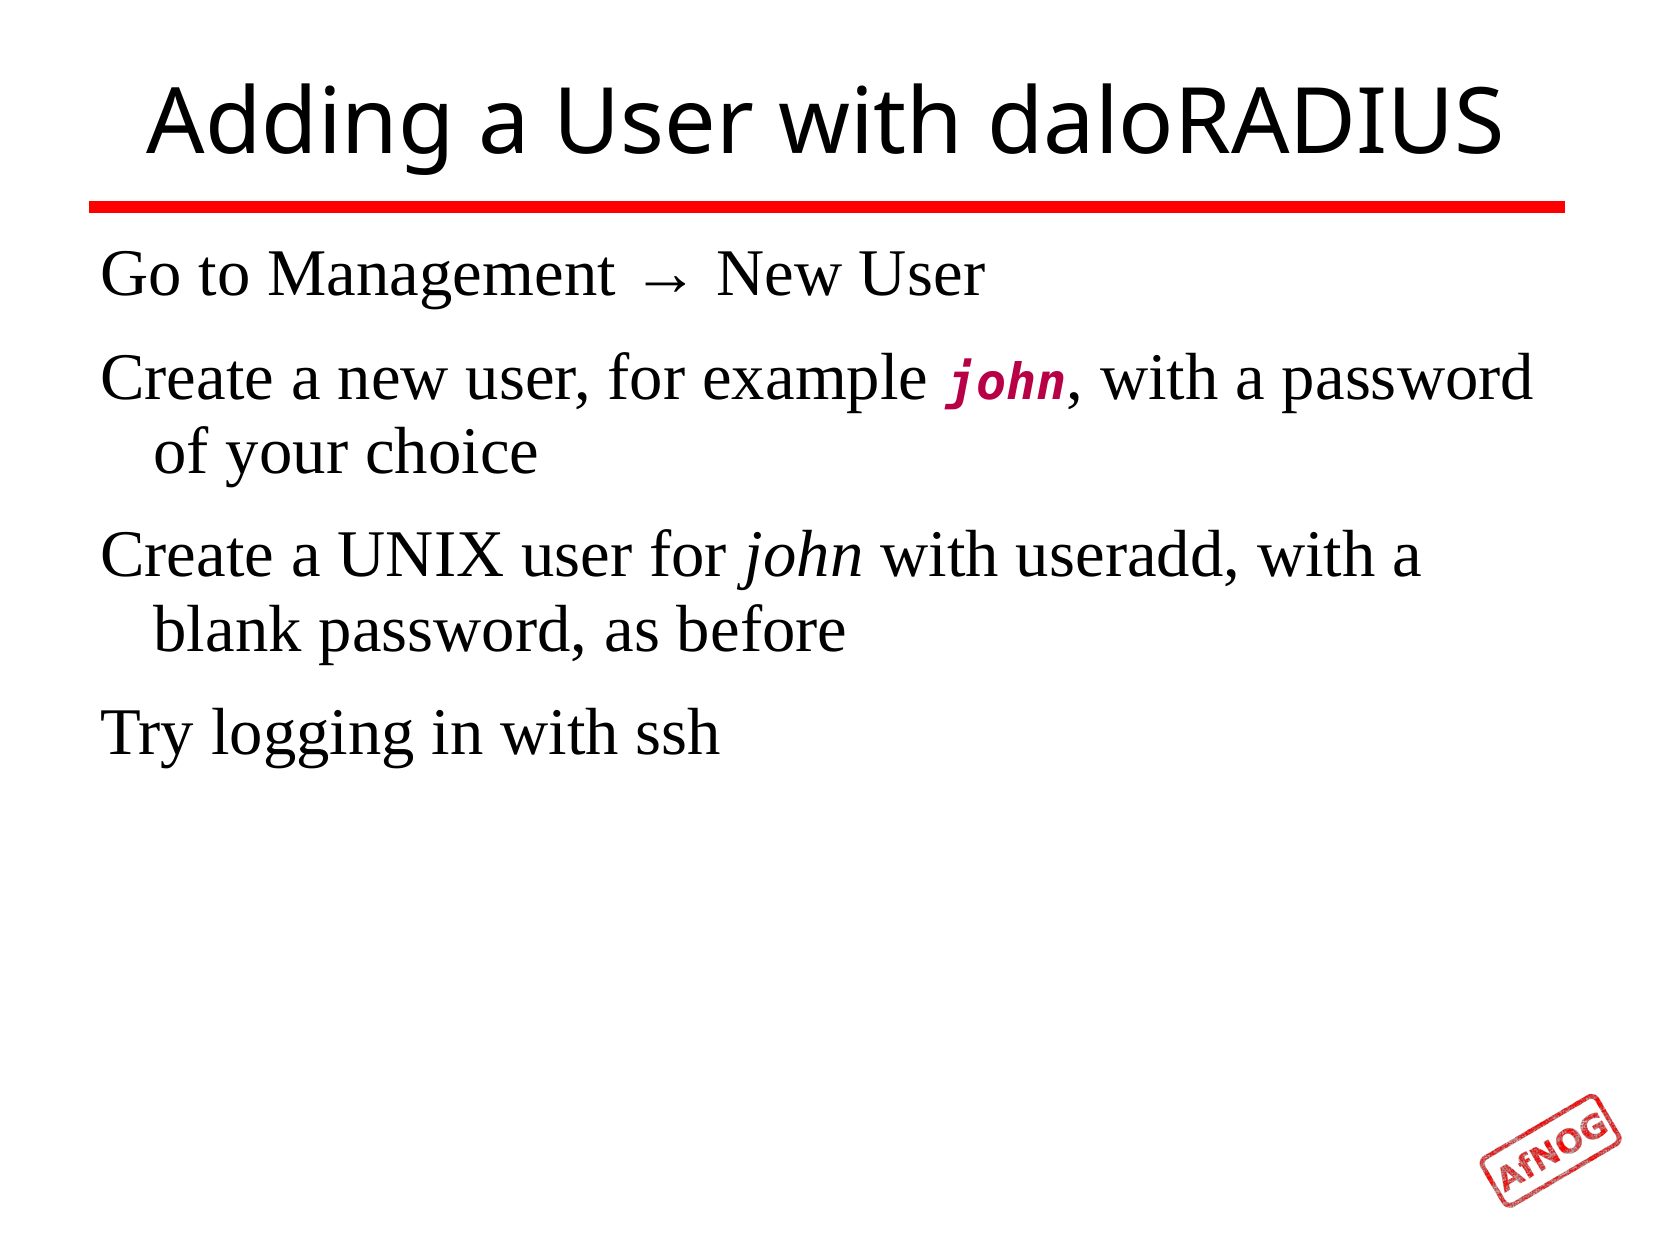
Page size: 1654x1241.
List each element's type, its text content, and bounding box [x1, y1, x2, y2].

picture [1476, 1090, 1625, 1211]
title Adding a User with daloRADIUS [88, 36, 1565, 200]
list Go to Management → New User Create a new user, for example john, with a password of your choice Create a UNIX user for john with useradd, with a blank password, as before Try logging in with ssh [82, 236, 1571, 1108]
